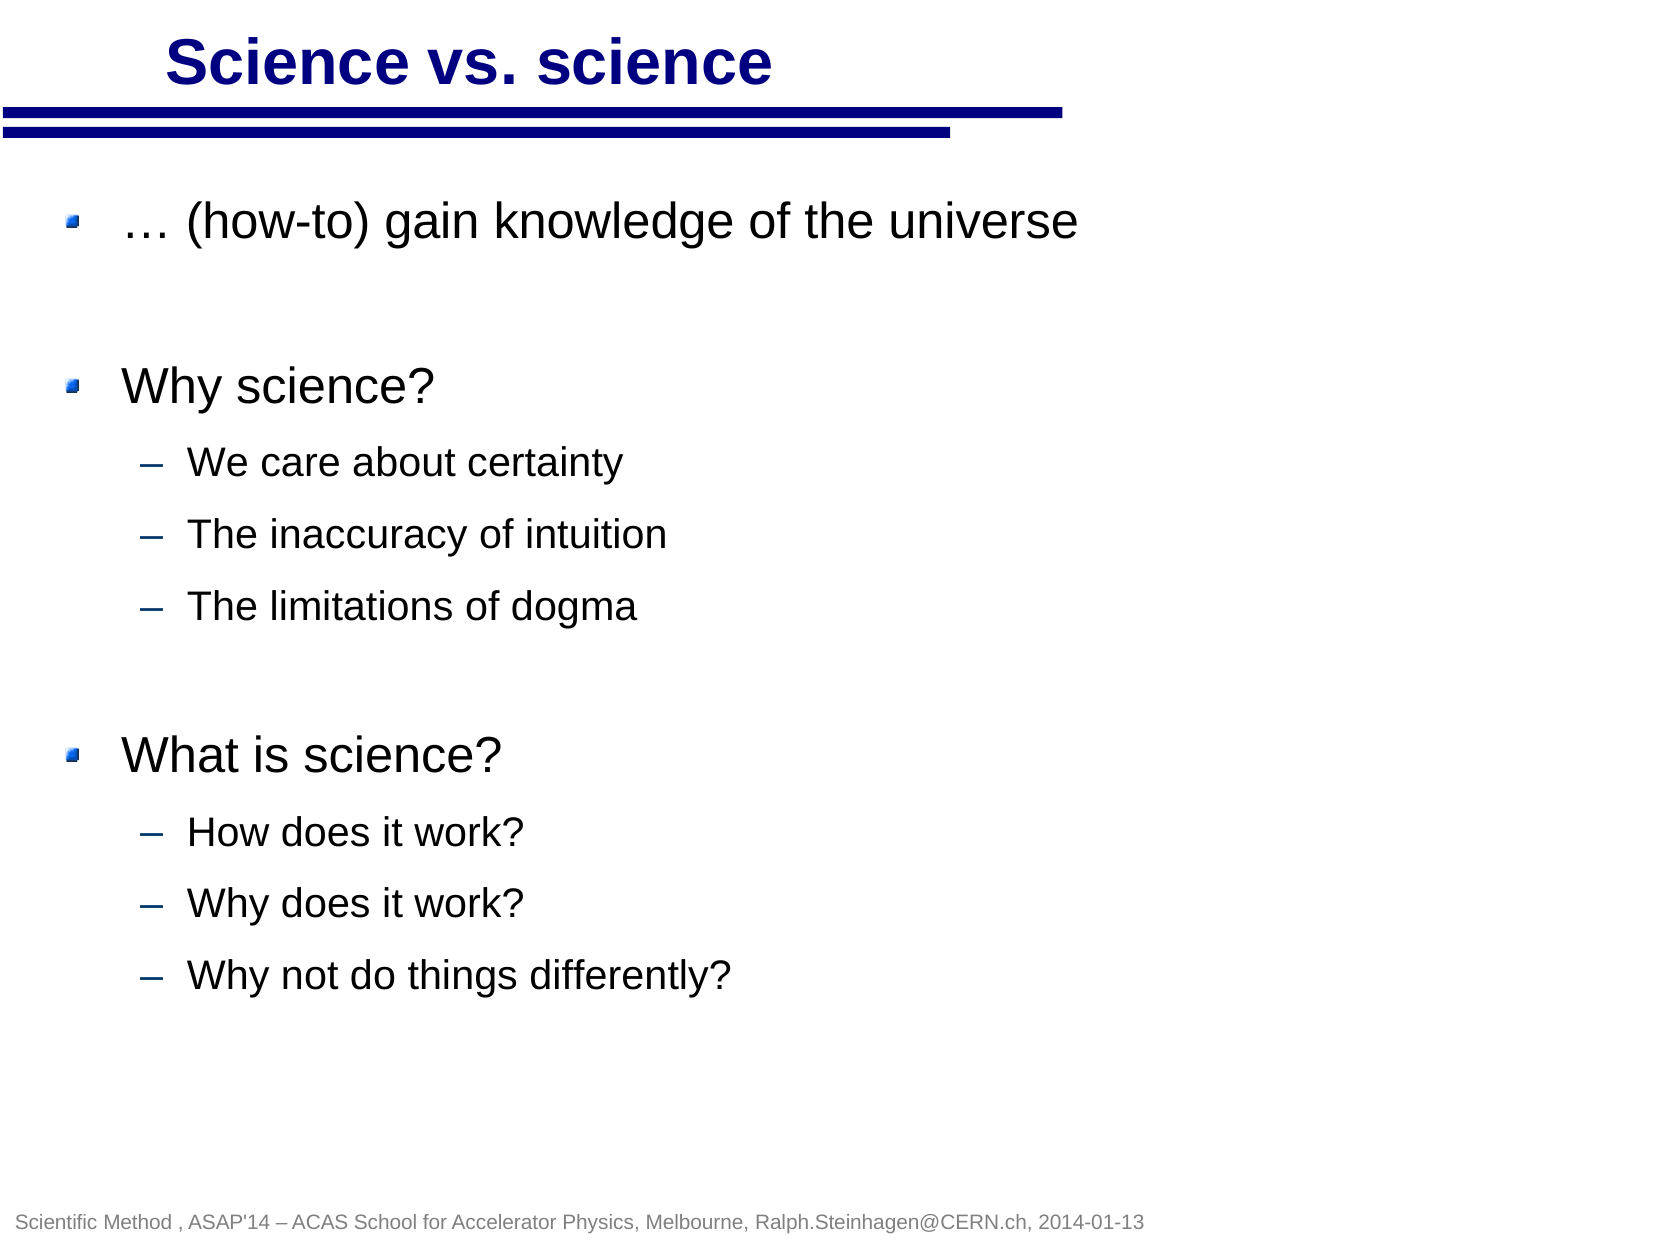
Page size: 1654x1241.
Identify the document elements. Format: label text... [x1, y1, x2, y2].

list … (how-to) gain knowledge of the universe Why science? We care about certainty The inaccuracy of intuition The limitations of dogma What is science? How does it work? Why does it work? Why not do things differently? [65, 192, 1628, 1205]
title Science vs. science [165, 0, 1323, 124]
